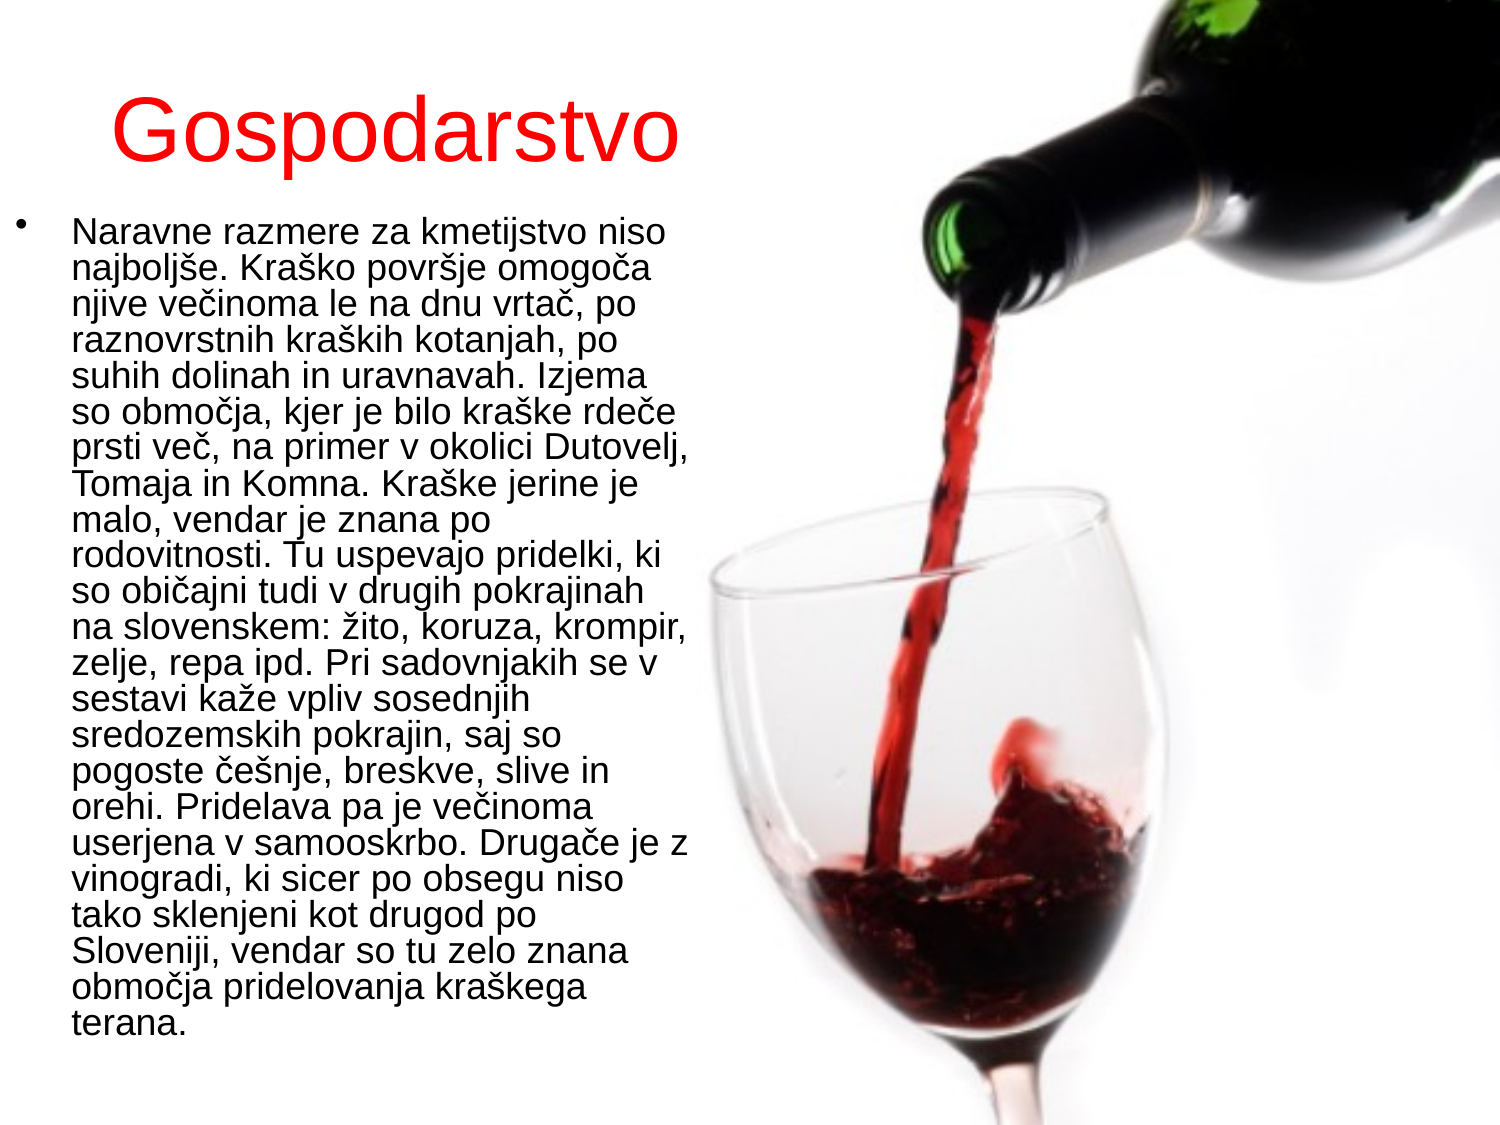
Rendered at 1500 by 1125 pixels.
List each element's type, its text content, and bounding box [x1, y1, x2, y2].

list Naravne razmere za kmetijstvo niso najboljše. Kraško površje omogoča njive večinoma le na dnu vrtač, po raznovrstnih kraških kotanjah, po suhih dolinah in uravnavah. Izjema so območja, kjer je bilo kraške rdeče prsti več, na primer v okolici Dutovelj, Tomaja in Komna. Kraške jerine je malo, vendar je znana po rodovitnosti. Tu uspevajo pridelki, ki so običajni tudi v drugih pokrajinah na slovenskem: žito, koruza, krompir, zelje, repa ipd. Pri sadovnjakih se v sestavi kaže vpliv sosednjih sredozemskih pokrajin, saj so pogoste češnje, breskve, slive in orehi. Pridelava pa je večinoma userjena v samooskrbo. Drugače je z vinogradi, ki sicer po obsegu niso tako sklenjeni kot drugod po Sloveniji, vendar so tu zelo znana območja pridelovanja kraškega terana. [0, 208, 709, 1125]
picture [696, 0, 1500, 1125]
title Gospodarstvo [64, 31, 729, 219]
